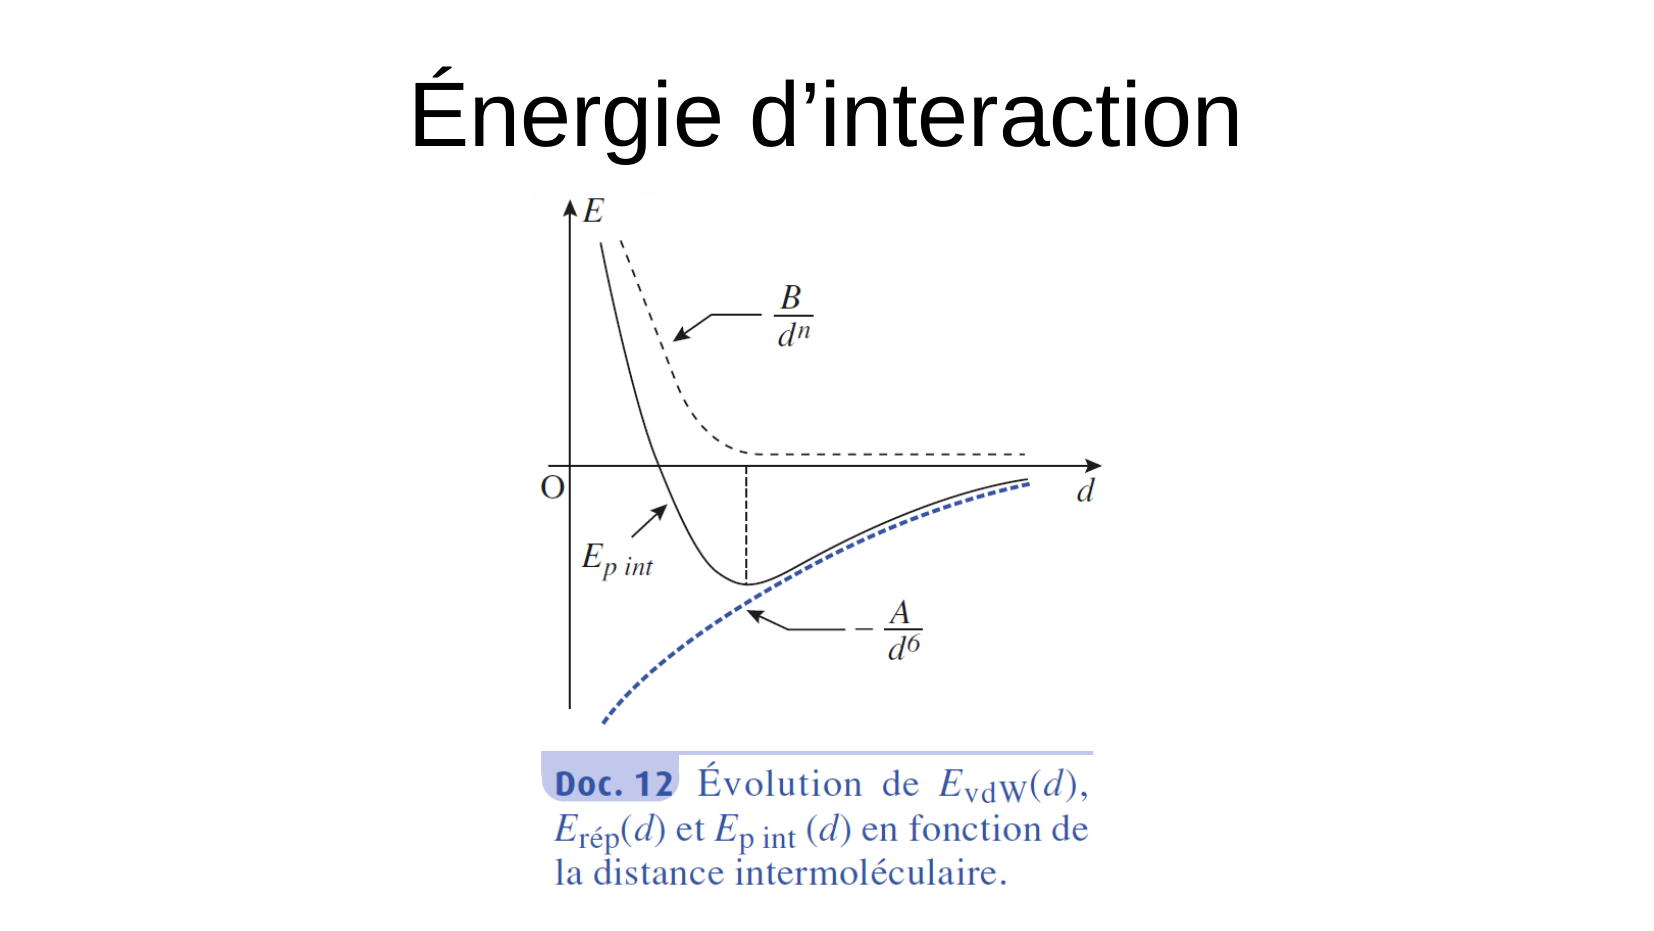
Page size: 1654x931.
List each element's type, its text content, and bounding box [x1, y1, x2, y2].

picture [531, 185, 1134, 898]
title Énergie d’interaction [82, 37, 1571, 193]
